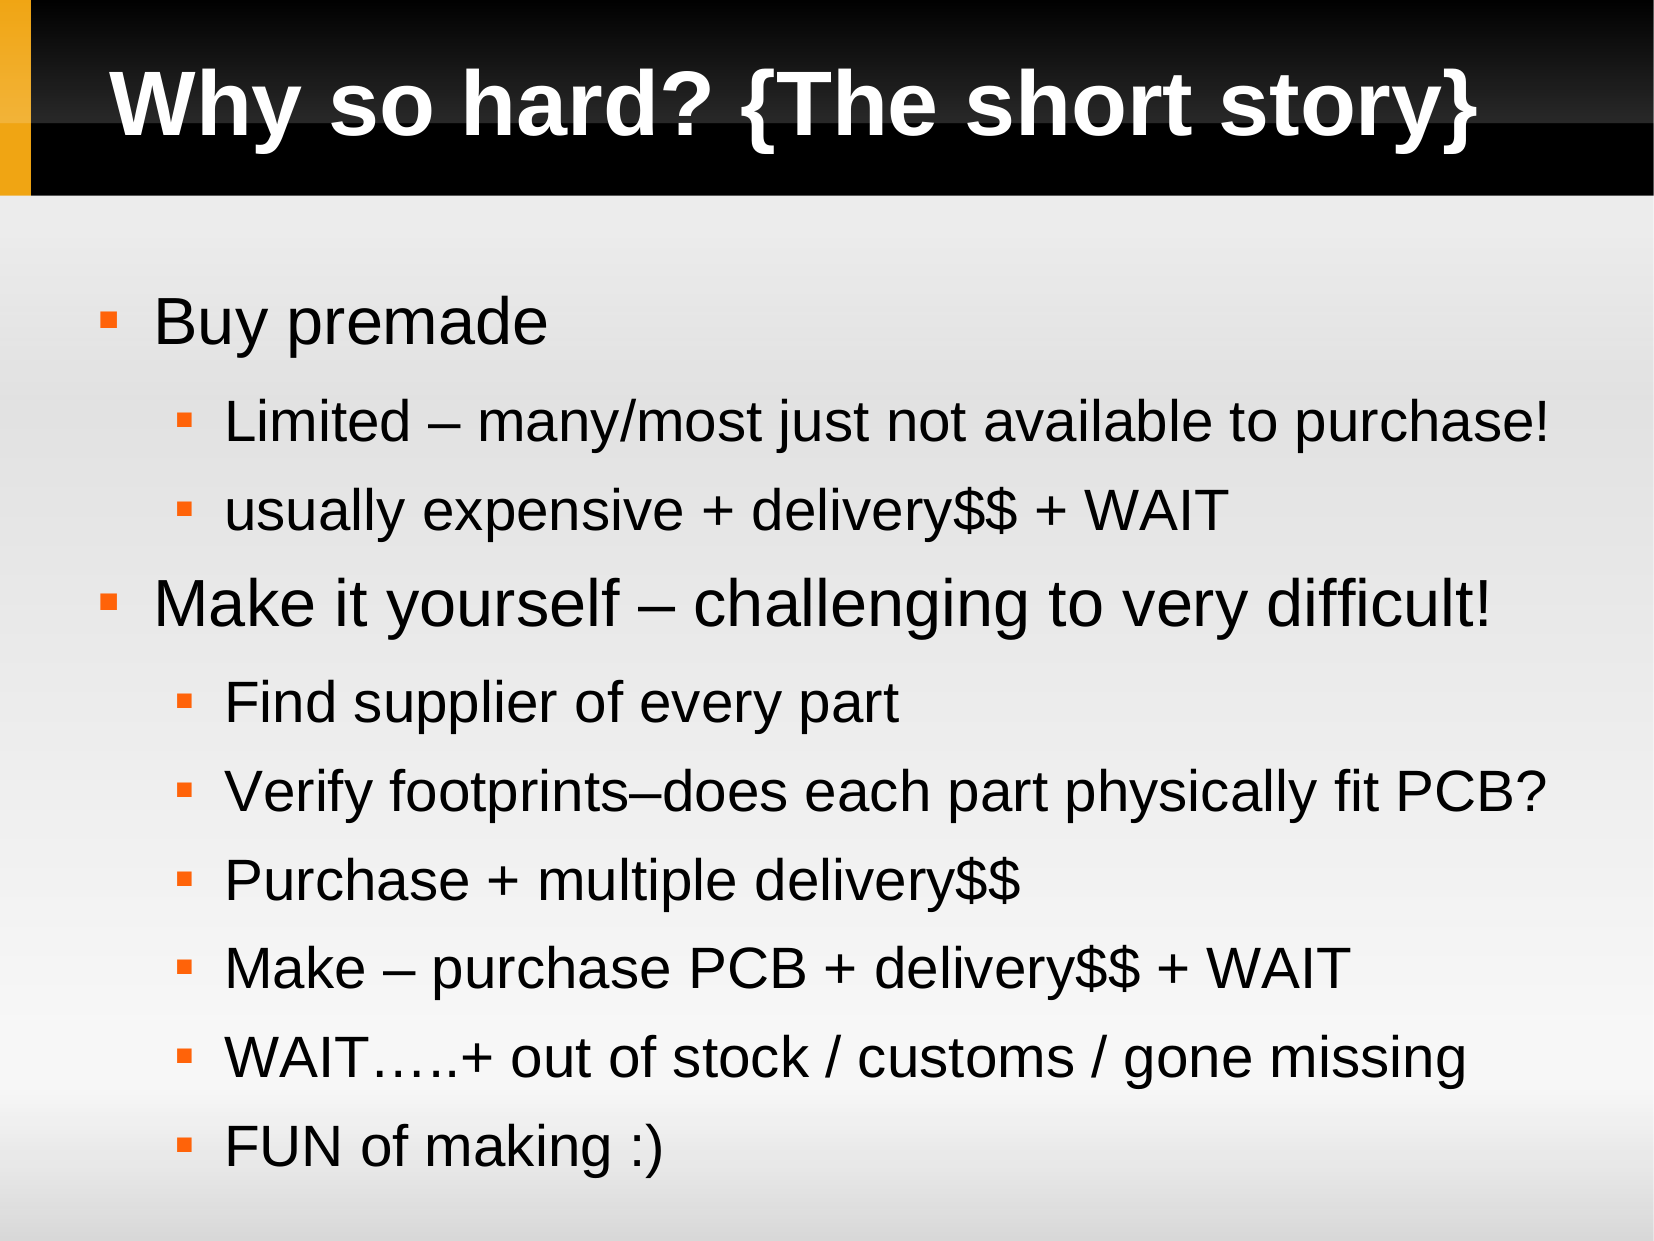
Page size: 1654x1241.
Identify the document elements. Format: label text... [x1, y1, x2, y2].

list Buy premade Limited – many/most just not available to purchase! usually expensive + delivery$$ + WAIT Make it yourself – challenging to very difficult! Find supplier of every part Verify footprints–does each part physically fit PCB? Purchase + multiple delivery$$ Make – purchase PCB + delivery$$ + WAIT WAIT…..+ out of stock / customs / gone missing FUN of making :) [82, 284, 1571, 1241]
picture [0, 0, 1654, 1241]
title Why so hard? {The short story} [76, 0, 1565, 208]
